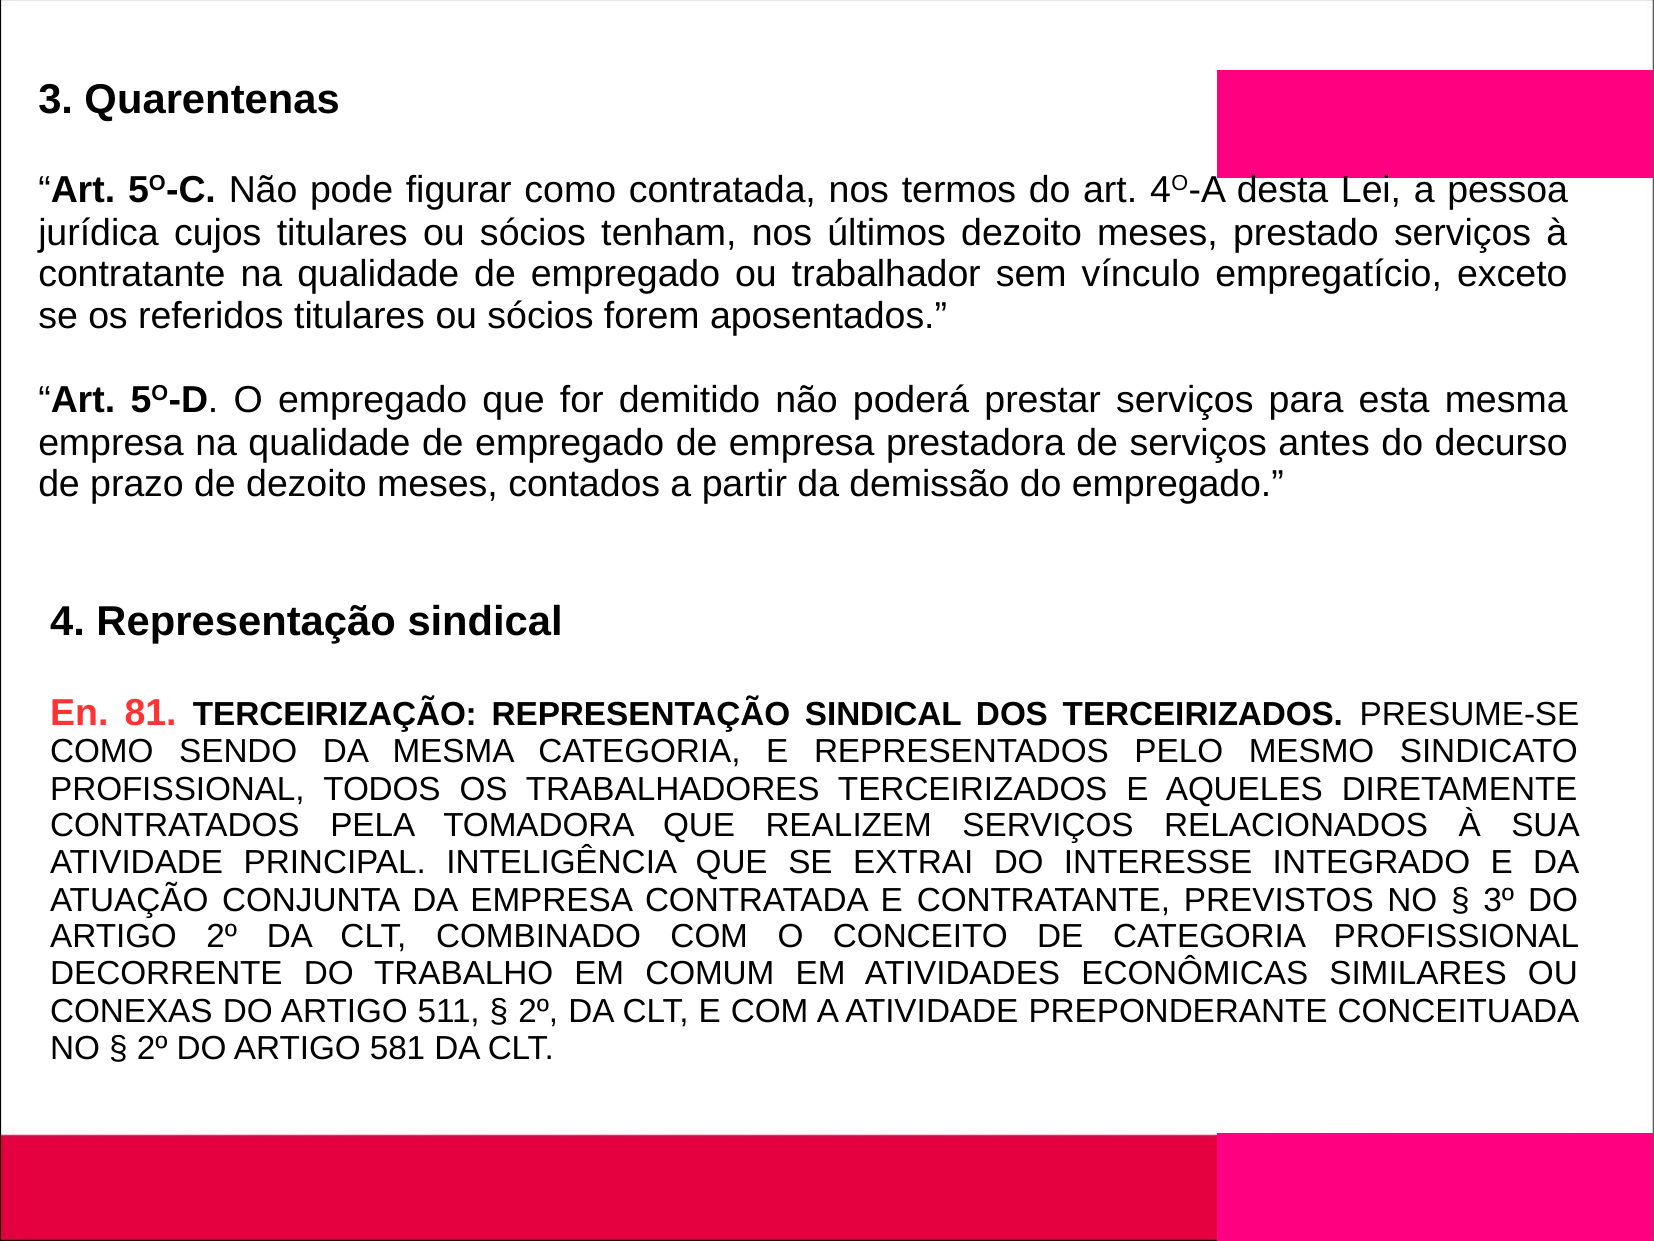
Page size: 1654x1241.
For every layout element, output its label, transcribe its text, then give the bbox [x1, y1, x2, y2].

text_box 4. Representação sindical En. 81. TERCEIRIZAÇÃO: REPRESENTAÇÃO SINDICAL DOS TERCEIRIZADOS. PRESUME-SE COMO SENDO DA MESMA CATEGORIA, E REPRESENTADOS PELO MESMO SINDICATO PROFISSIONAL, TODOS OS TRABALHADORES TERCEIRIZADOS E AQUELES DIRETAMENTE CONTRATADOS PELA TOMADORA QUE REALIZEM SERVIÇOS RELACIONADOS À SUA ATIVIDADE PRINCIPAL. INTELIGÊNCIA QUE SE EXTRAI DO INTERESSE INTEGRADO E DA ATUAÇÃO CONJUNTA DA EMPRESA CONTRATADA E CONTRATANTE, PREVISTOS NO § 3º DO ARTIGO 2º DA CLT, COMBINADO COM O CONCEITO DE CATEGORIA PROFISSIONAL DECORRENTE DO TRABALHO EM COMUM EM ATIVIDADES ECONÔMICAS SIMILARES OU CONEXAS DO ARTIGO 511, § 2º, DA CLT, E COM A ATIVIDADE PREPONDERANTE CONCEITUADA NO § 2º DO ARTIGO 581 DA CLT. [35, 590, 1595, 1079]
text_box 3. Quarentenas “Art. 5O-C. Não pode figurar como contratada, nos termos do art. 4O-A desta Lei, a pessoa jurídica cujos titulares ou sócios tenham, nos últimos dezoito meses, prestado serviços à contratante na qualidade de empregado ou trabalhador sem vínculo empregatício, exceto se os referidos titulares ou sócios forem aposentados.” “Art. 5O-D. O empregado que for demitido não poderá prestar serviços para esta mesma empresa na qualidade de empregado de empresa prestadora de serviços antes do decurso de prazo de dezoito meses, contados a partir da demissão do empregado.” [23, 22, 1583, 520]
picture [0, 0, 1654, 1241]
